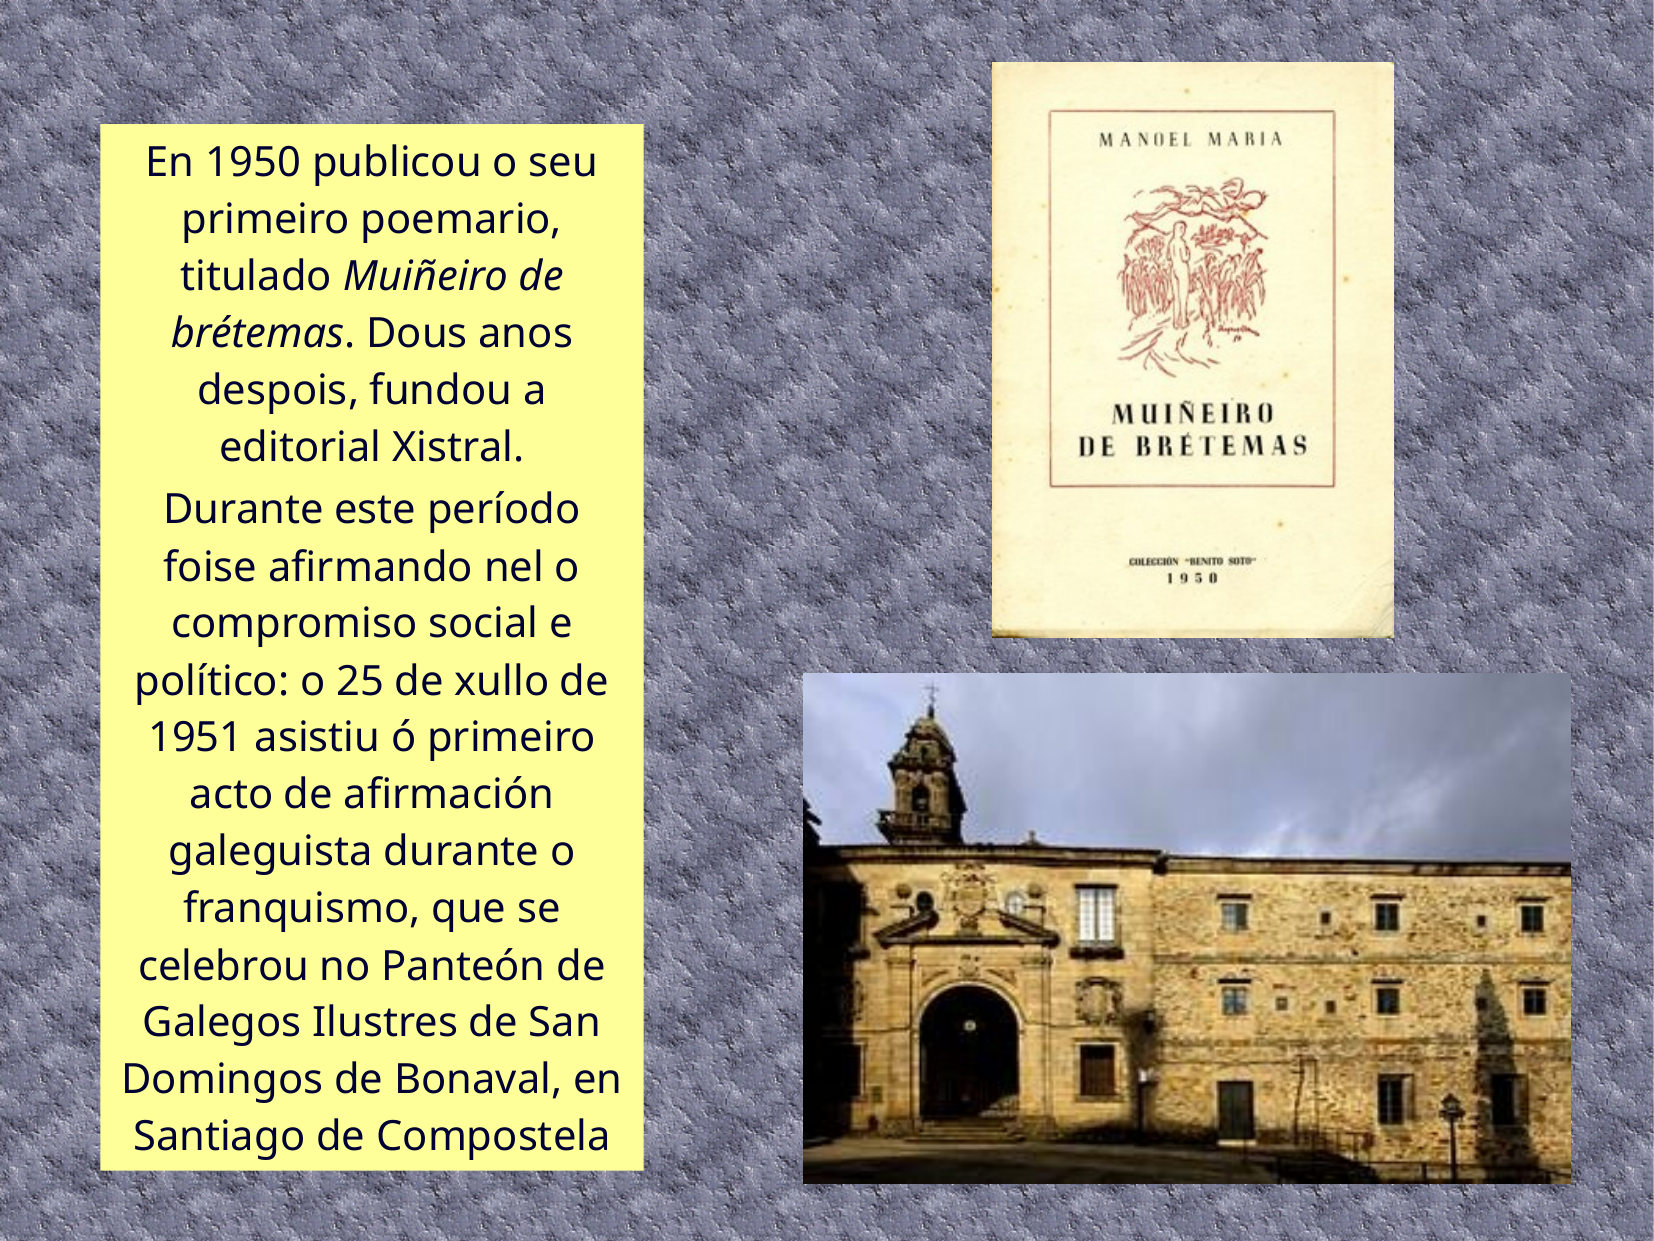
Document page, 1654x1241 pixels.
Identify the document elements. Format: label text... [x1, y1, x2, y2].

text_box En 1950 publicou o seu primeiro poemario, titulado Muiñeiro de brétemas. Dous anos despois, fundou a editorial Xistral. Durante este período foise afirmando nel o compromiso social e político: o 25 de xullo de 1951 asistiu ó primeiro acto de afirmación galeguista durante o franquismo, que se celebrou no Panteón de Galegos Ilustres de San Domingos de Bonaval, en Santiago de Compostela [100, 124, 644, 1099]
picture [0, 0, 1654, 1241]
